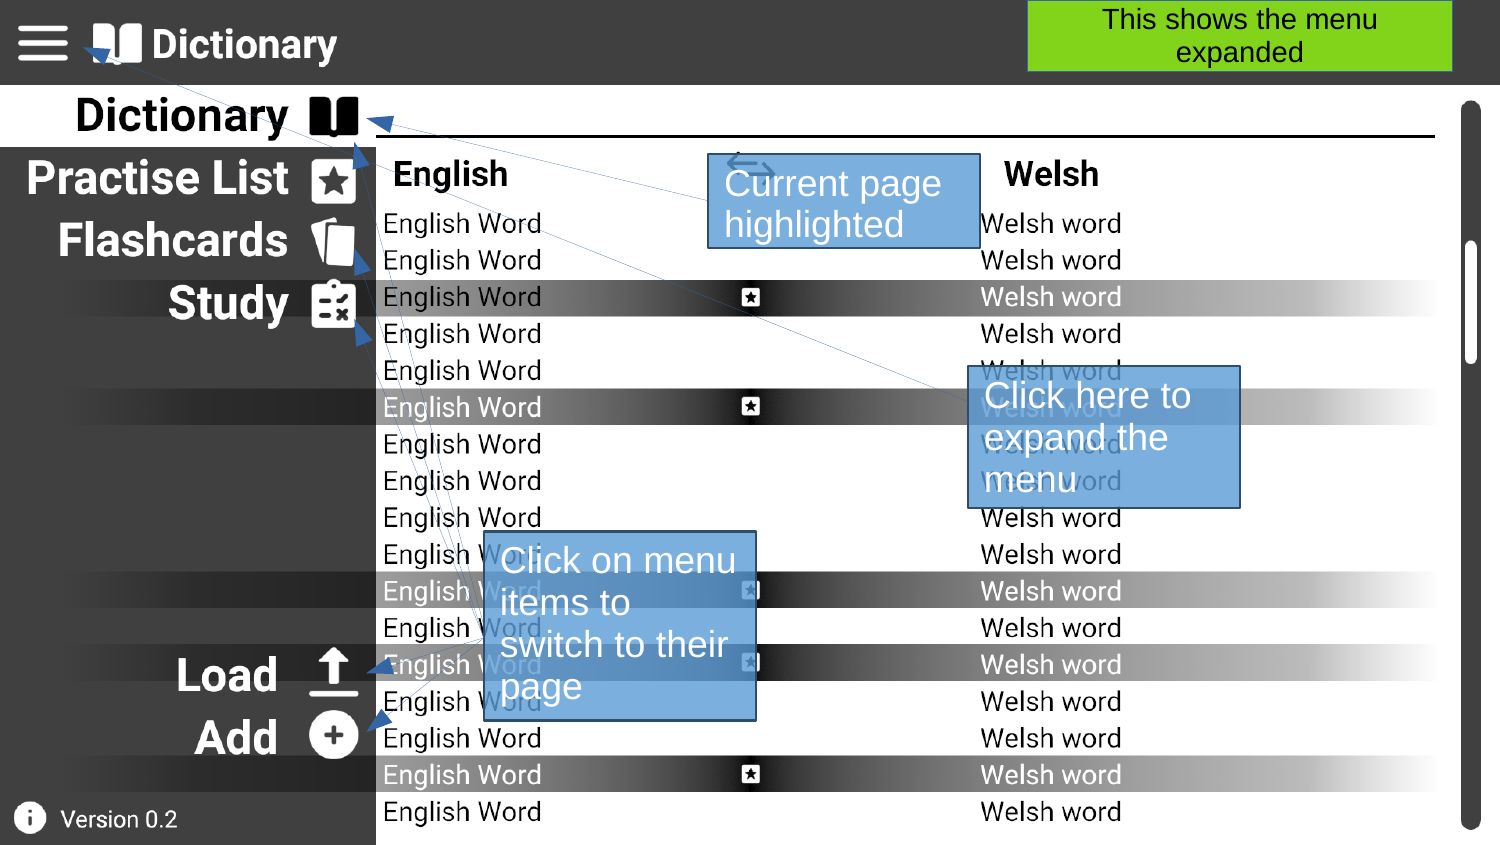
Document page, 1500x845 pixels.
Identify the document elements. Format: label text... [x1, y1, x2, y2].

text_box Click here to expand the menu [968, 366, 1241, 508]
text_box Current page highlighted [708, 153, 981, 249]
text_box This shows the menu expanded [1027, 0, 1453, 72]
picture [0, 0, 1500, 845]
text_box Click on menu items to switch to their page [483, 531, 756, 721]
